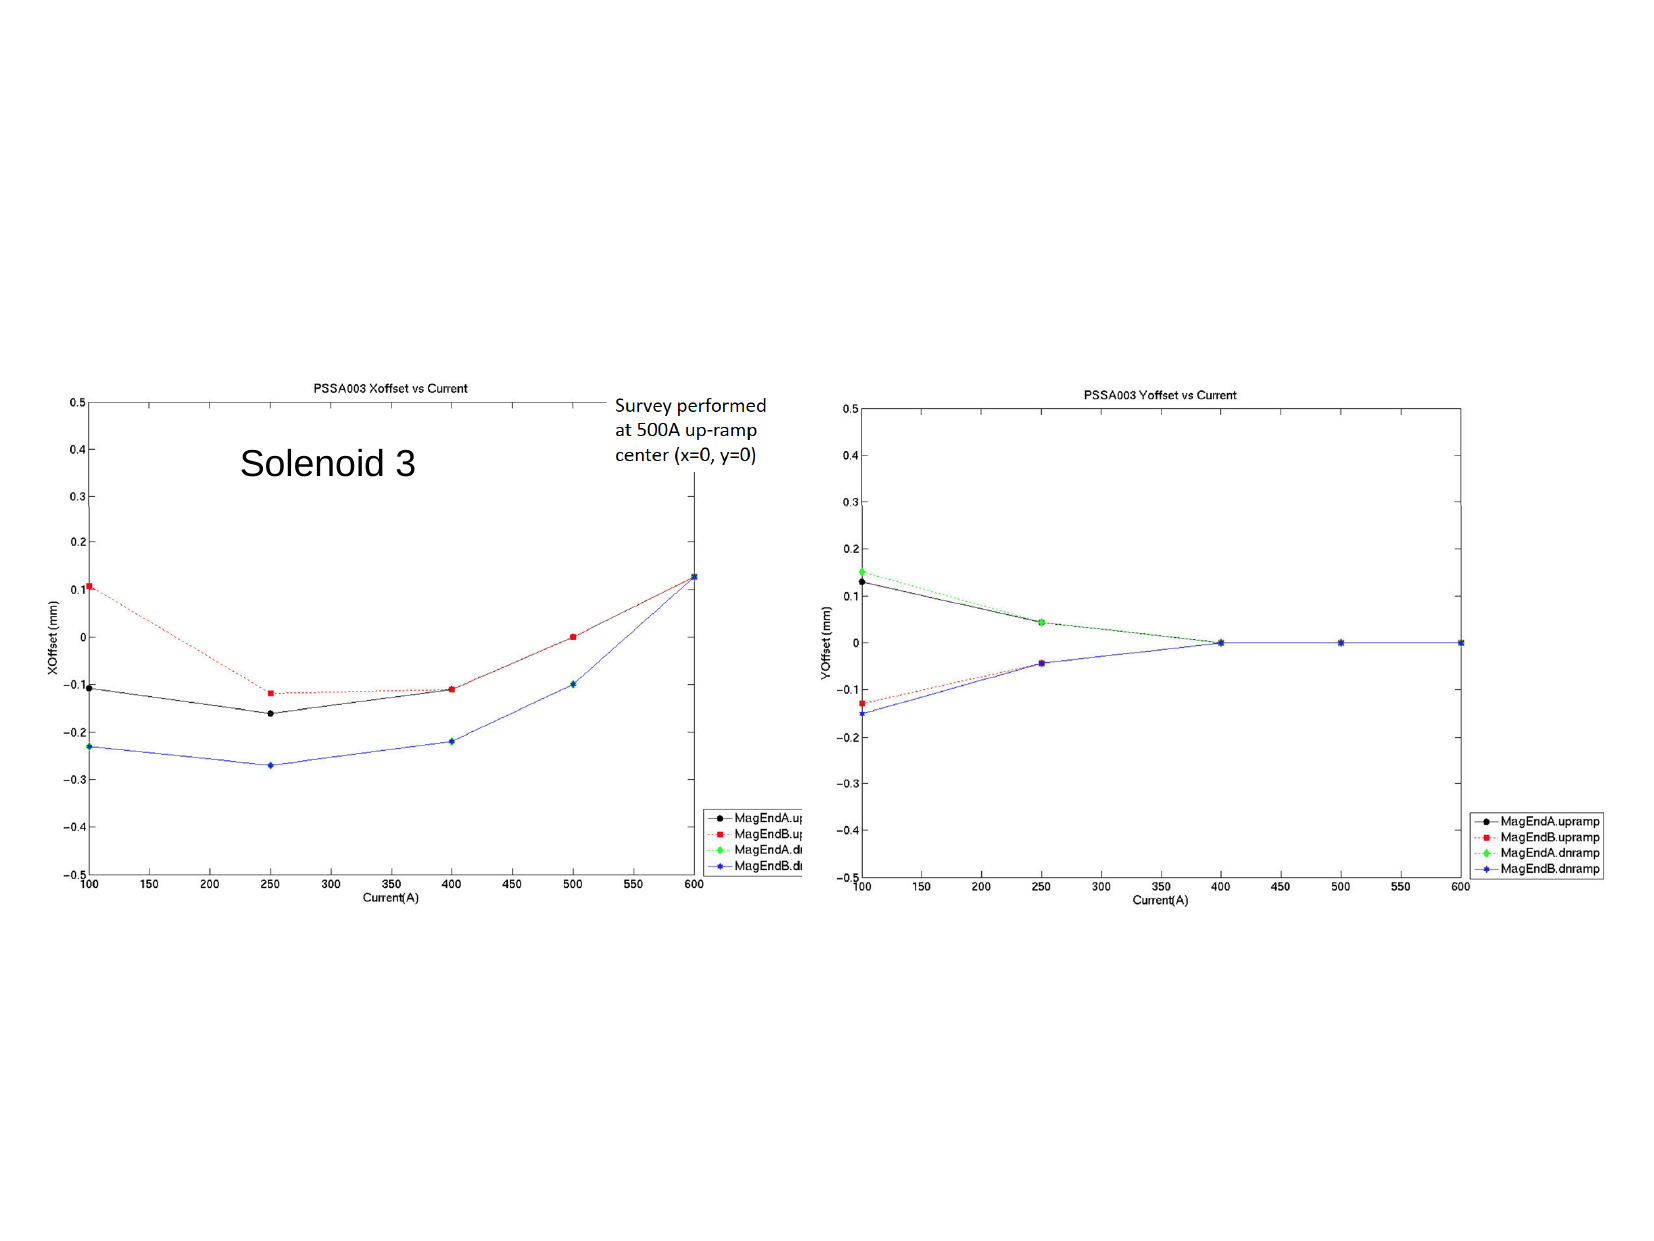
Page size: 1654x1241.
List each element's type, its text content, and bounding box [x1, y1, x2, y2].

text_box Solenoid 3 [225, 435, 526, 492]
picture [22, 292, 1628, 995]
